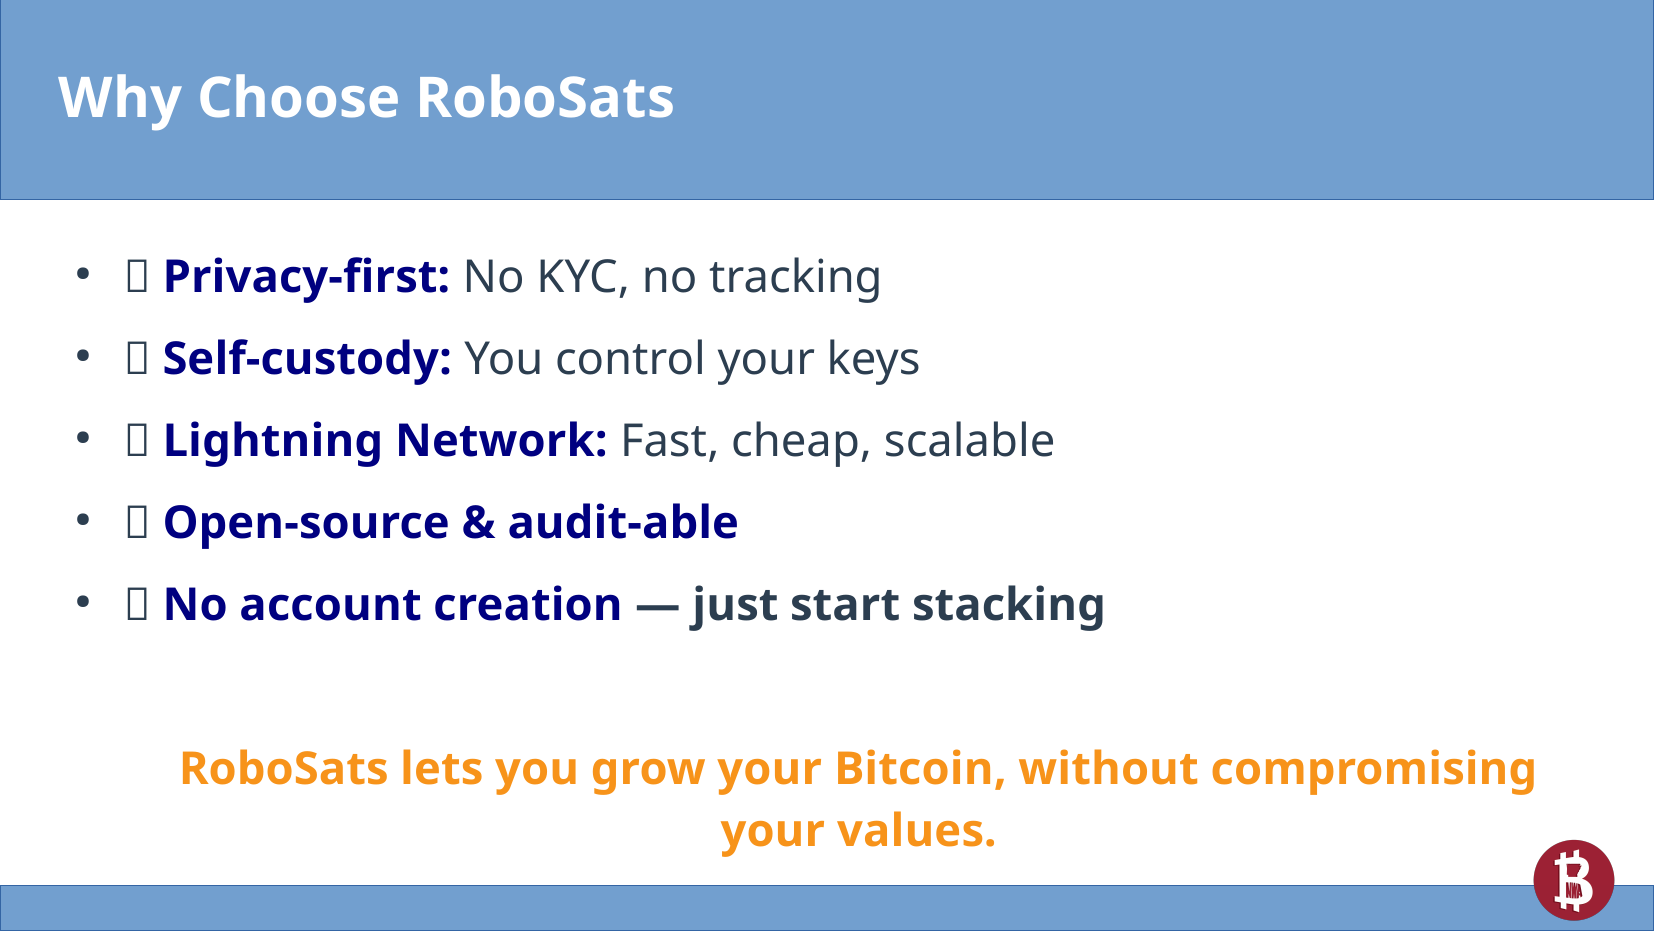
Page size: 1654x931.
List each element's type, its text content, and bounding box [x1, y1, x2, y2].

list ✅ Privacy-first: No KYC, no tracking ✅ Self-custody: You control your keys ✅ Lightning Network: Fast, cheap, scalable ✅ Open-source & audit-able ✅ No account creation — just start stacking RoboSats lets you grow your Bitcoin, without compromising your values. [59, 243, 1595, 864]
picture [1500, 806, 1648, 931]
title Why Choose RoboSats [59, 37, 1595, 155]
